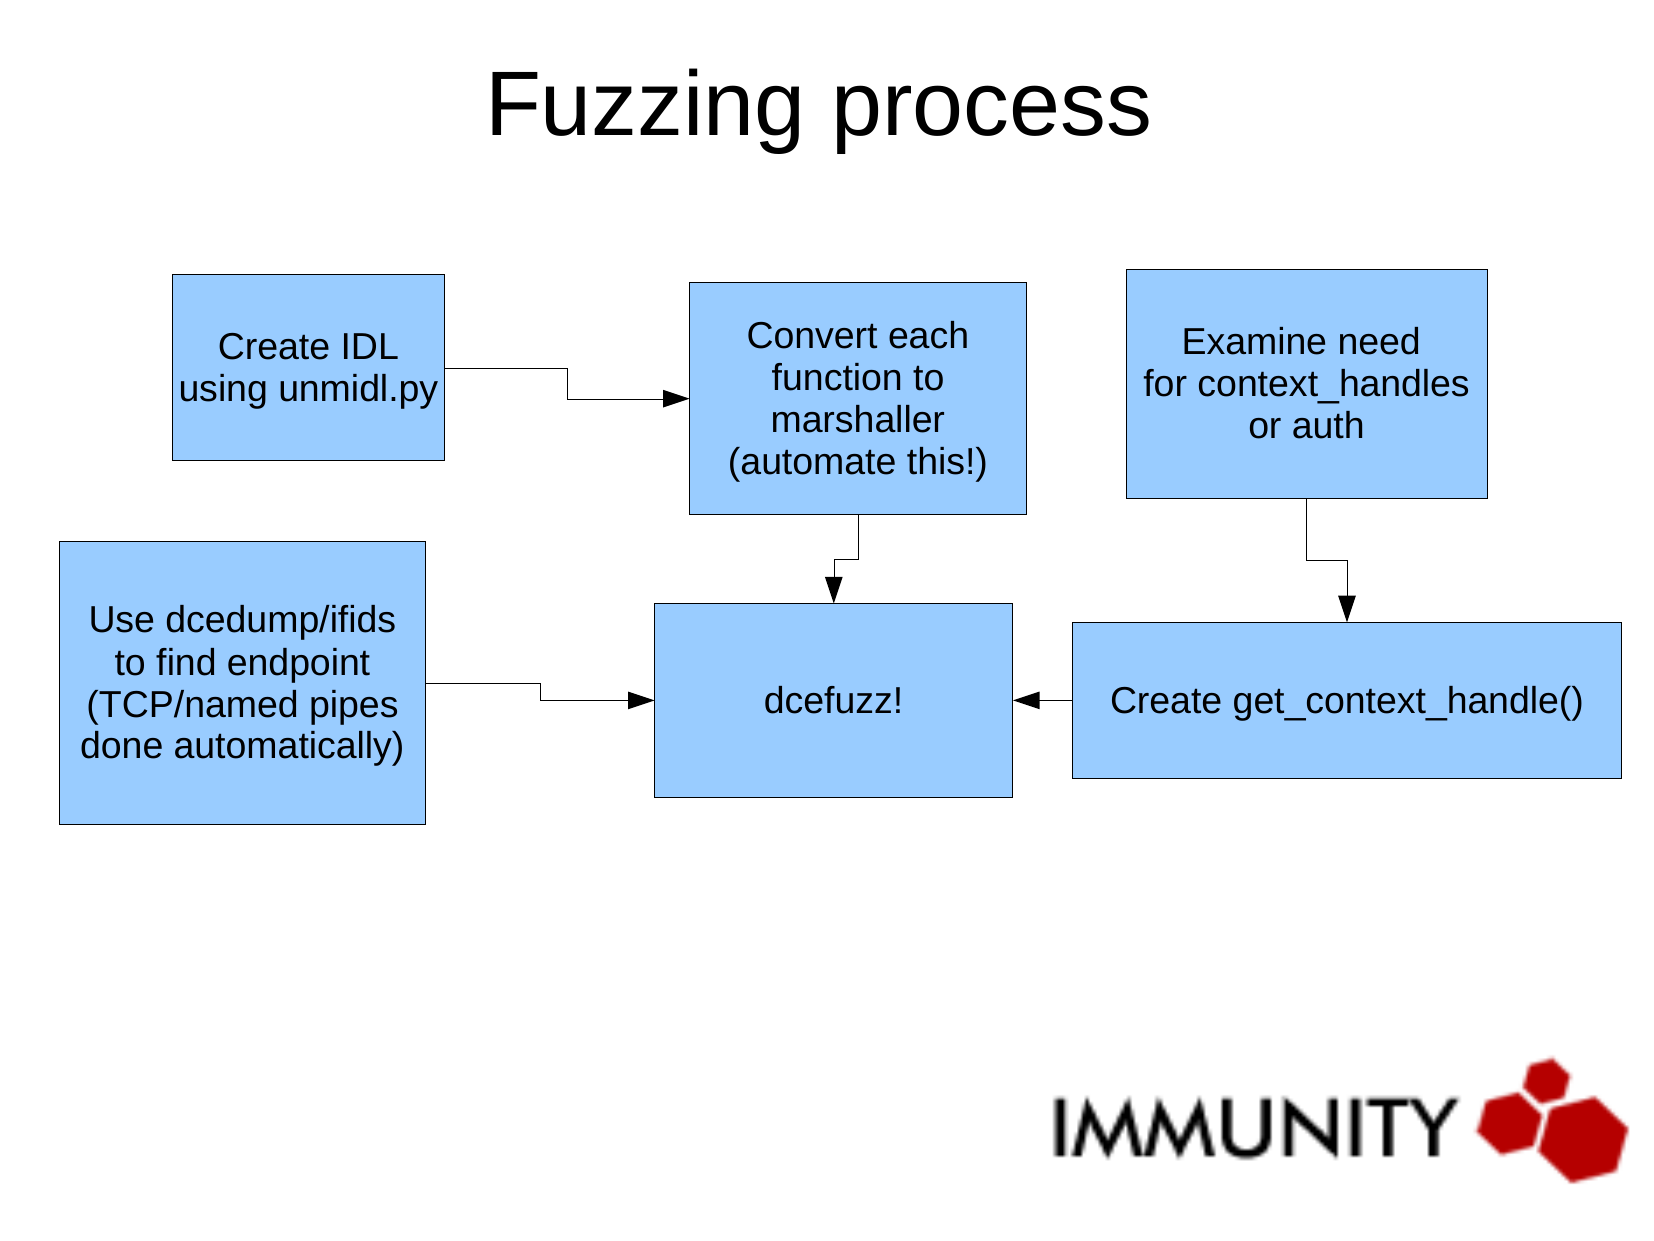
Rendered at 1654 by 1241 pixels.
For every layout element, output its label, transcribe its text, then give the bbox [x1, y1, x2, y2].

text_box Convert each function to marshaller (automate this!) [689, 282, 1027, 515]
text_box Create get_context_handle() [1072, 622, 1622, 779]
text_box dcefuzz! [654, 603, 1013, 798]
text_box Examine need for context_handles or auth [1126, 269, 1488, 499]
text_box Create IDL using unmidl.py [172, 274, 445, 461]
title Fuzzing process [75, 0, 1564, 208]
picture [1006, 1017, 1654, 1241]
text_box Use dcedump/ifids to find endpoint (TCP/named pipes done automatically) [59, 541, 426, 825]
